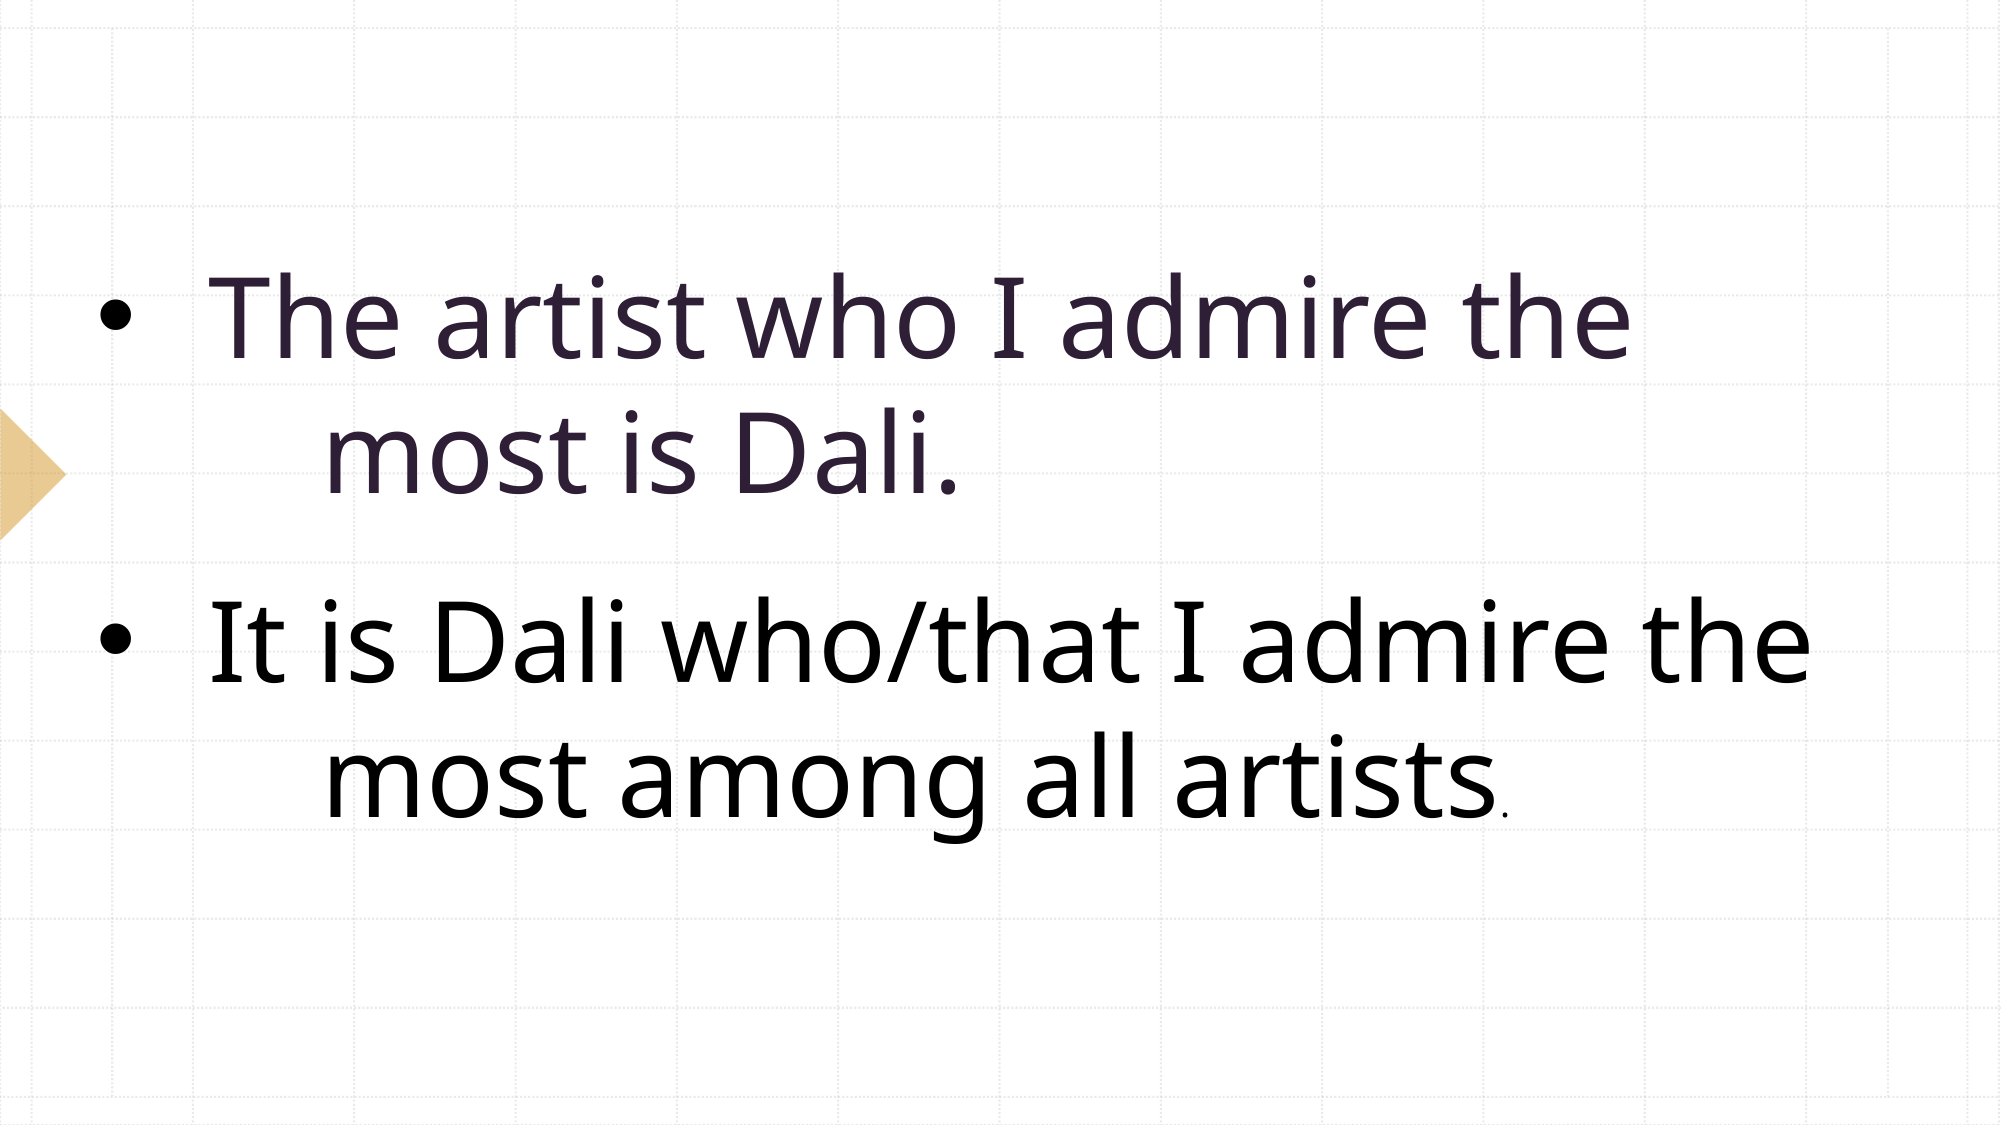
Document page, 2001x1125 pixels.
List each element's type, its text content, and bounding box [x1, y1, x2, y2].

text_box It is Dali who/that I admire the most among all artists. [81, 562, 1844, 851]
title The artist who I admire the most is Dali. [81, 184, 1919, 524]
